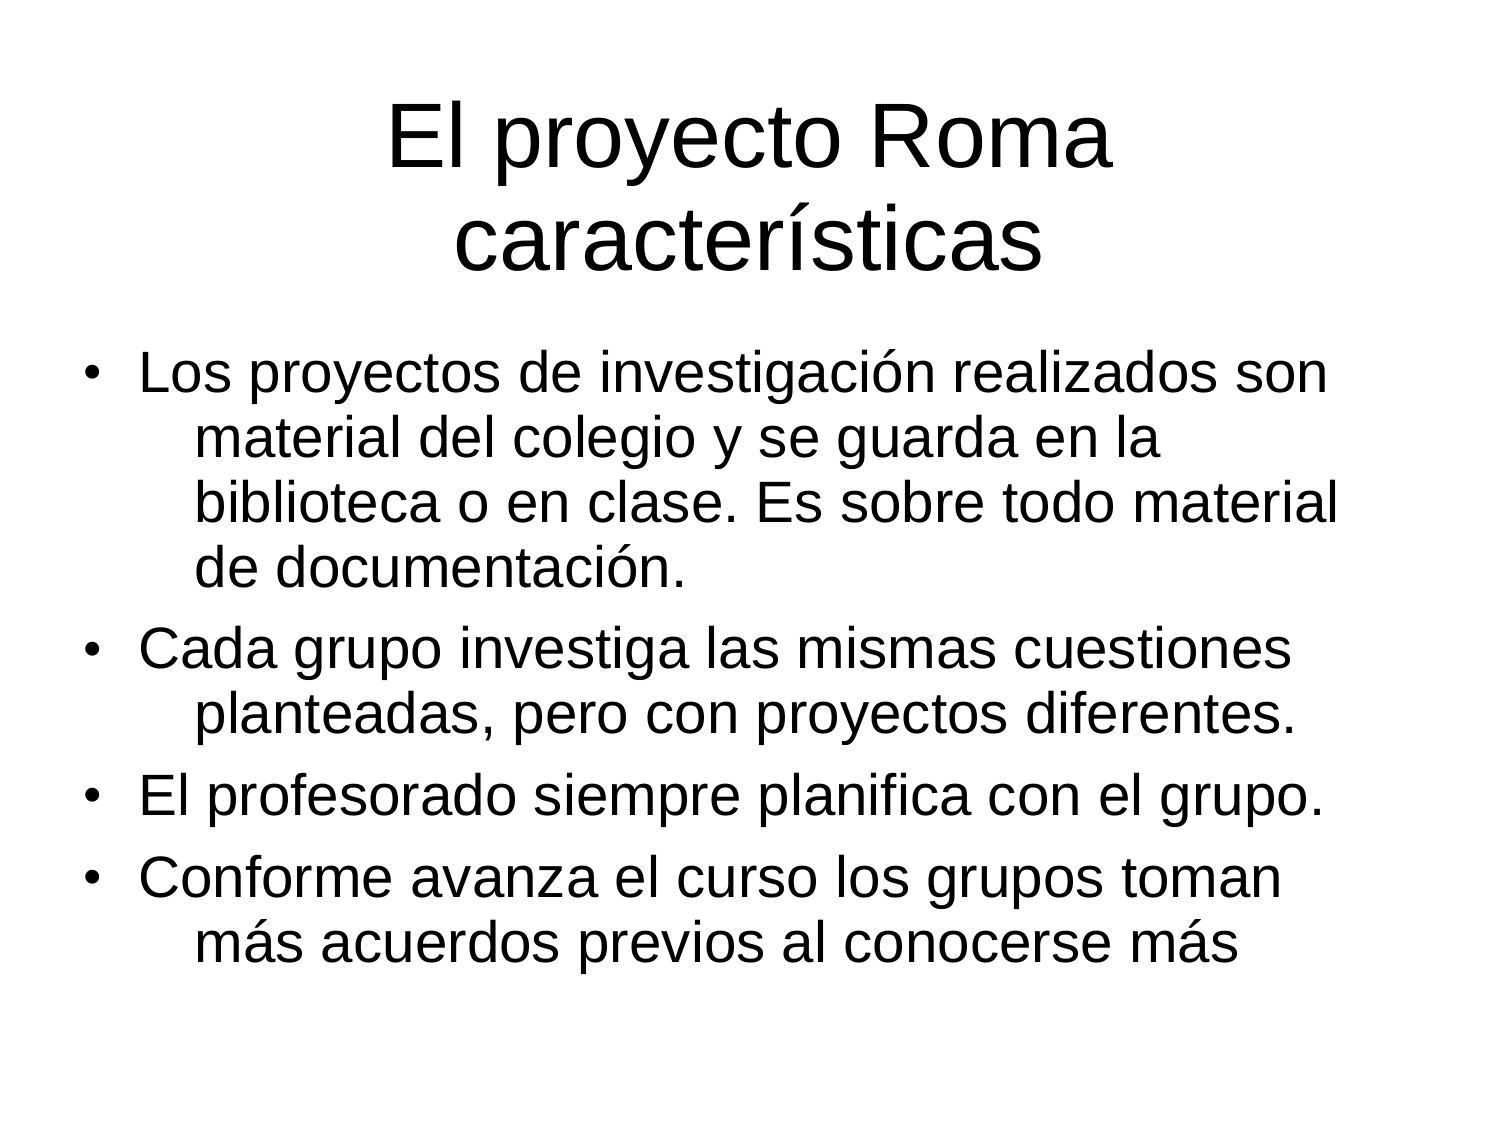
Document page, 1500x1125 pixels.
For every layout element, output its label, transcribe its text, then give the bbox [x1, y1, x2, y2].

title El proyecto Roma características [75, 75, 1426, 301]
list Los proyectos de investigación realizados son material del colegio y se guarda en la biblioteca o en clase. Es sobre todo material de documentación. Cada grupo investiga las mismas cuestiones planteadas, pero con proyectos diferentes. El profesorado siempre planifica con el grupo. Conforme avanza el curso los grupos toman más acuerdos previos al conocerse más [67, 249, 1418, 1063]
